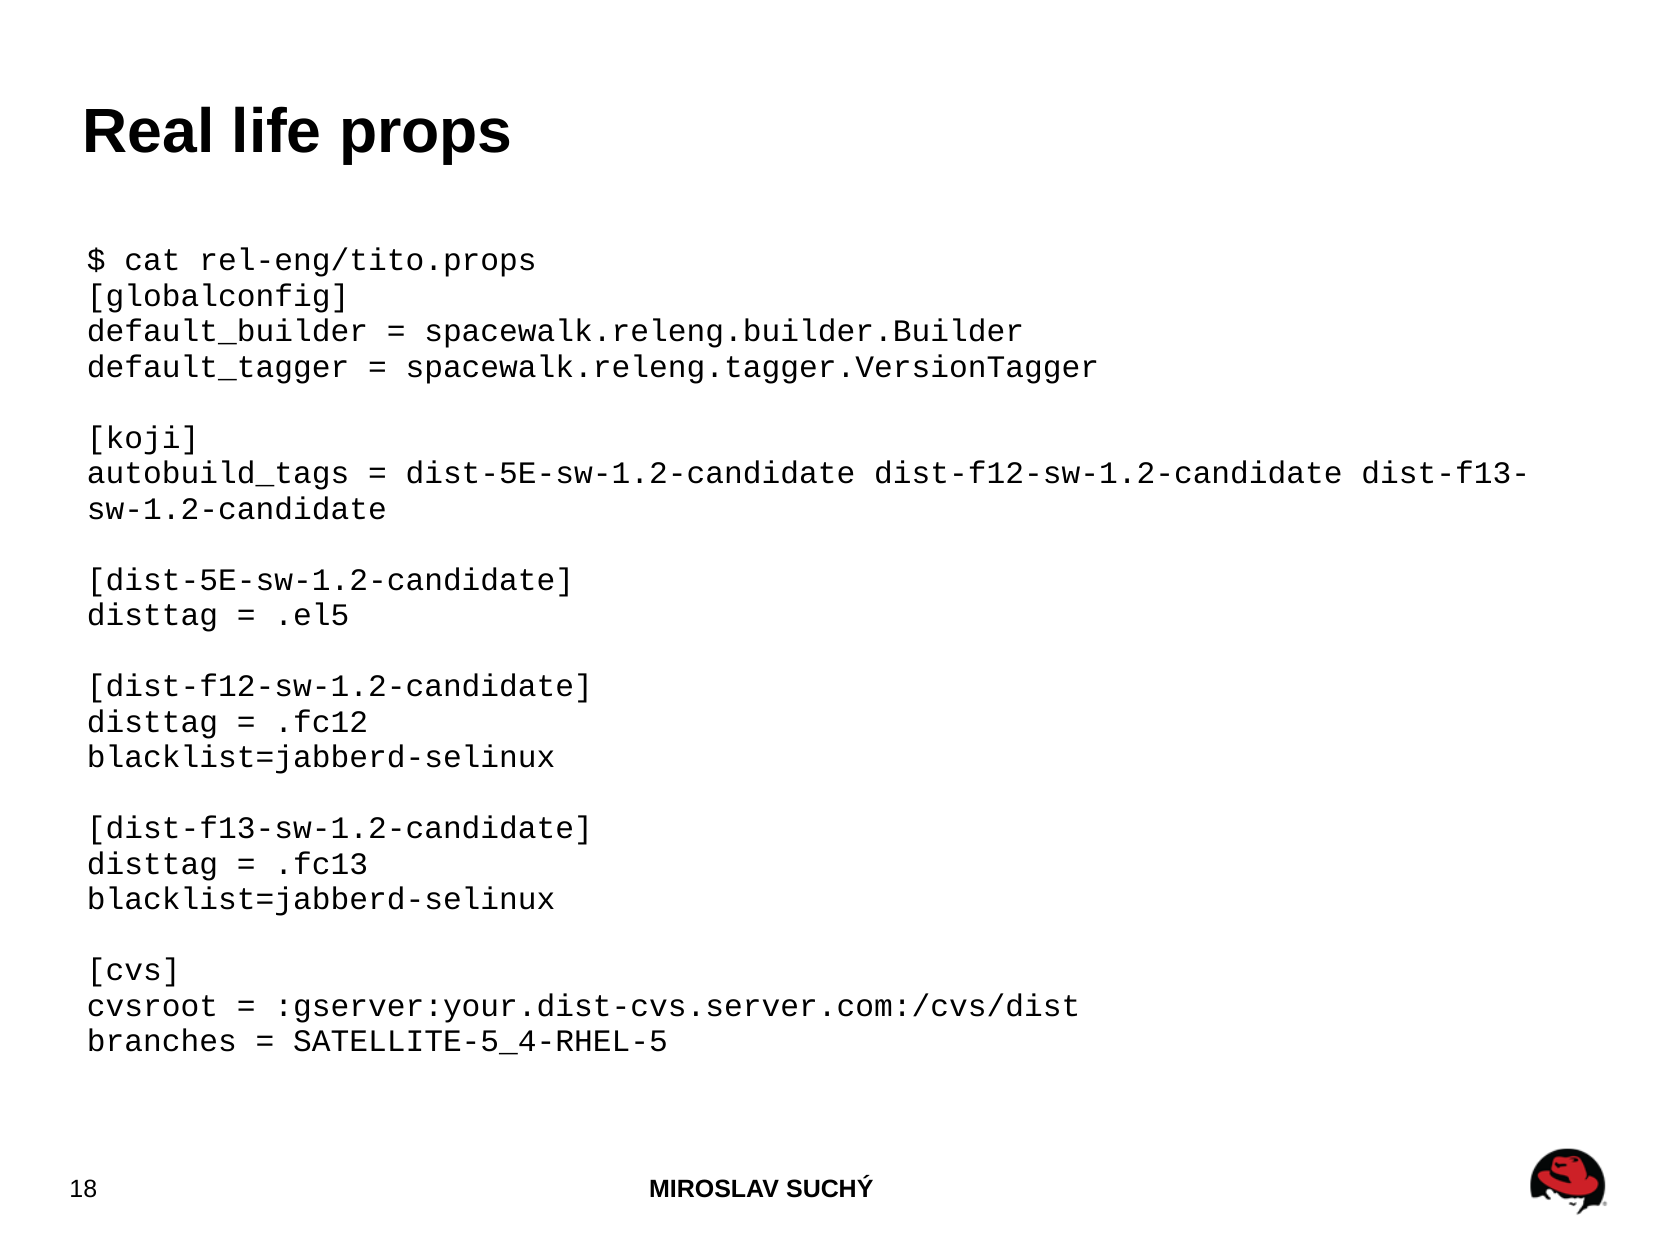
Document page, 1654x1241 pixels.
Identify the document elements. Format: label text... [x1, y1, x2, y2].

picture [1529, 1146, 1613, 1224]
title Real life props [82, 45, 1571, 218]
list $ cat rel-eng/tito.props [globalconfig] default_builder = spacewalk.releng.builder.Builder default_tagger = spacewalk.releng.tagger.VersionTagger [koji] autobuild_tags = dist-5E-sw-1.2-candidate dist-f12-sw-1.2-candidate dist-f13-sw-1.2-candidate [dist-5E-sw-1.2-candidate] disttag = .el5 [dist-f12-sw-1.2-candidate] disttag = .fc12 blacklist=jabberd-selinux [dist-f13-sw-1.2-candidate] disttag = .fc13 blacklist=jabberd-selinux [cvs] cvsroot = :gserver:your.dist-cvs.server.com:/cvs/dist branches = SATELLITE-5_4-RHEL-5 [86, 244, 1576, 1062]
